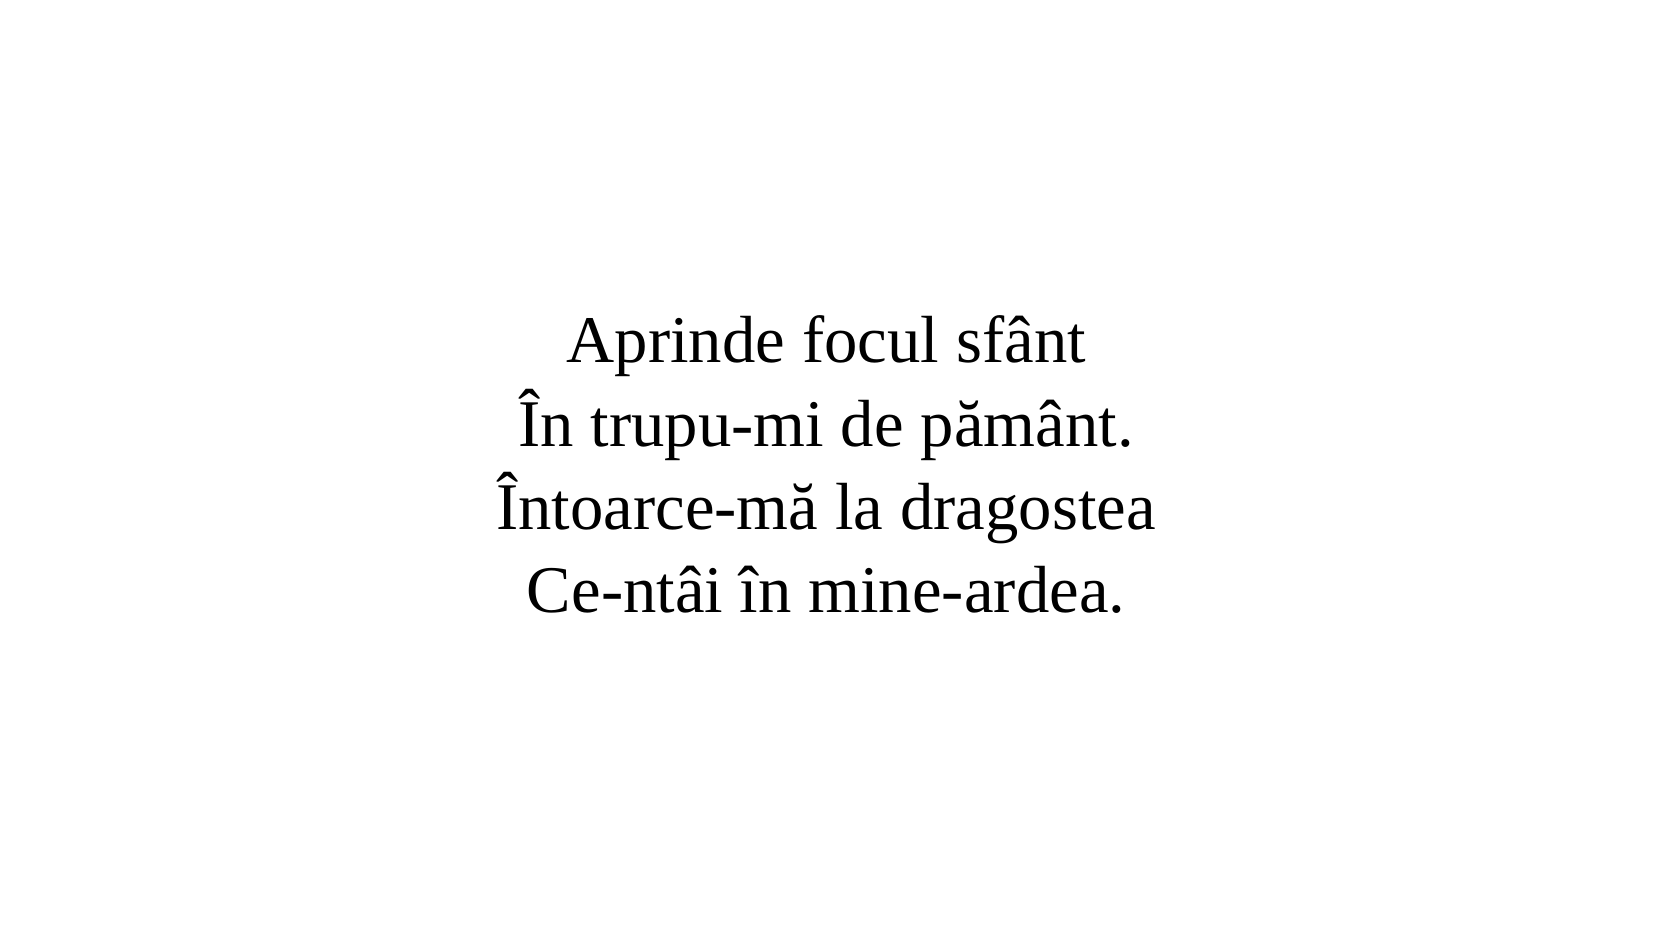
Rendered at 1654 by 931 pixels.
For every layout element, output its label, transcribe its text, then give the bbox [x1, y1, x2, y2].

subtitle Aprinde focul sfânt În trupu-mi de pământ. Întoarce-mă la dragostea Ce-ntâi în mine-ardea. [300, 150, 1354, 781]
